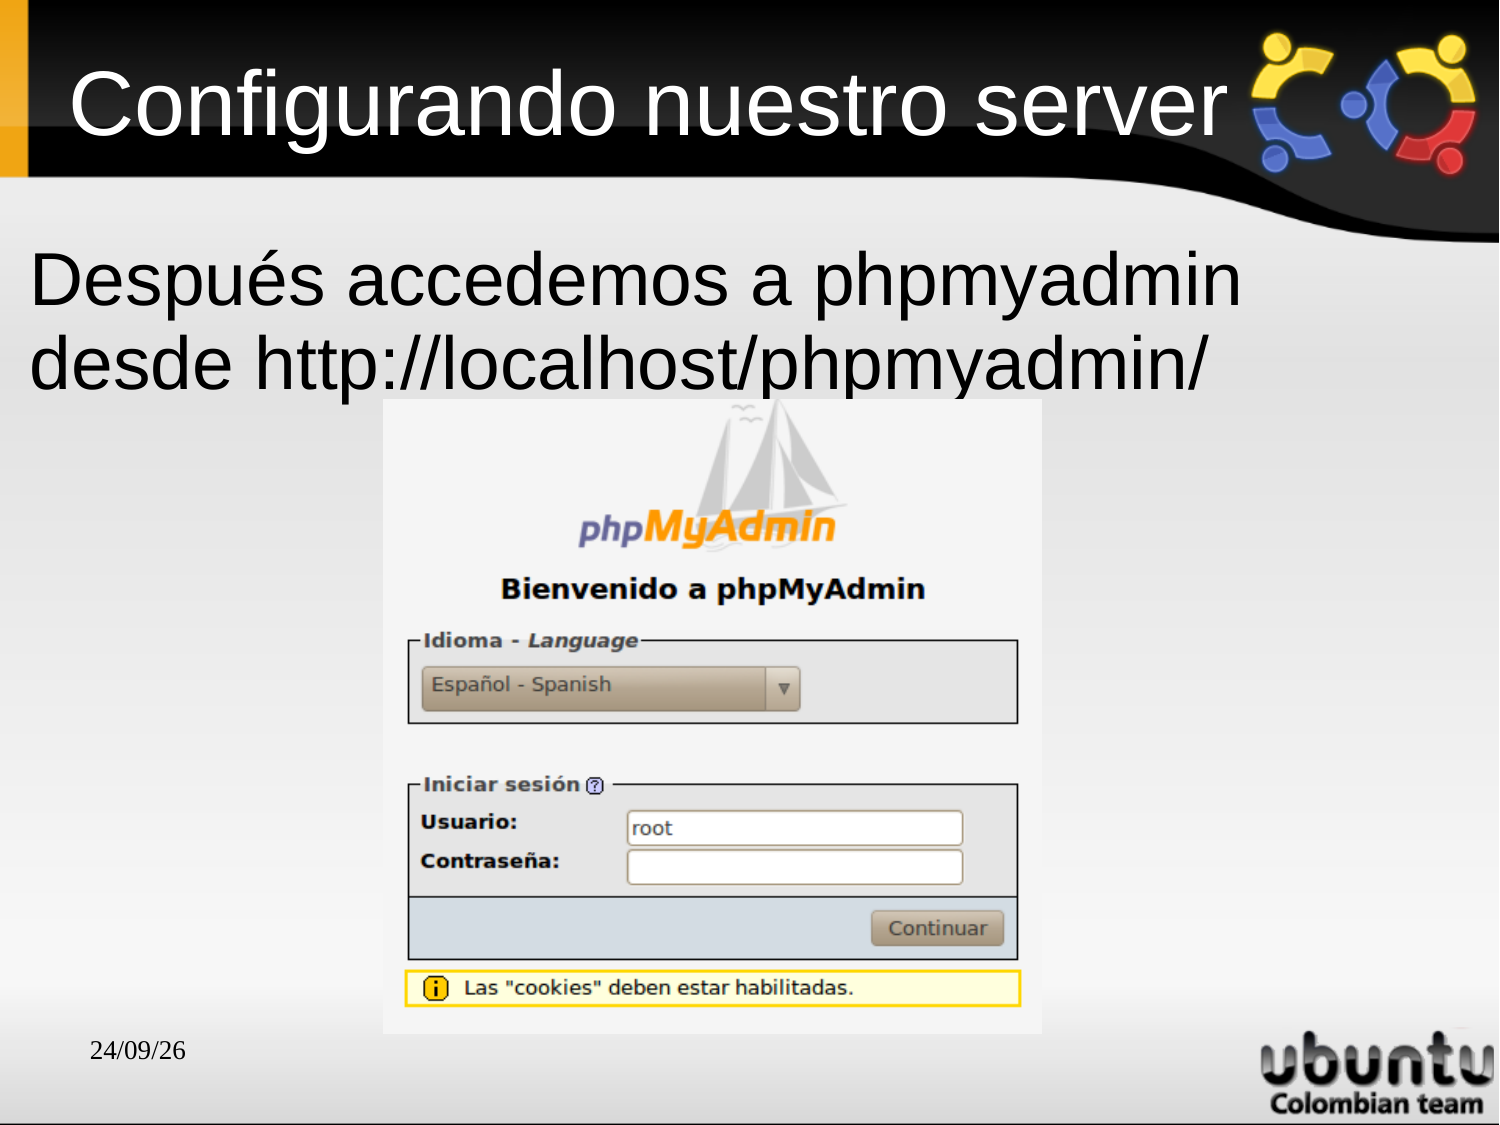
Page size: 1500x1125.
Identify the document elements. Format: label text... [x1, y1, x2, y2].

picture [0, 0, 1499, 1125]
title Configurando nuestro server [59, 29, 1241, 178]
title Después accedemos a phpmyadmin desde http://localhost/phpmyadmin/ [29, 237, 1305, 490]
